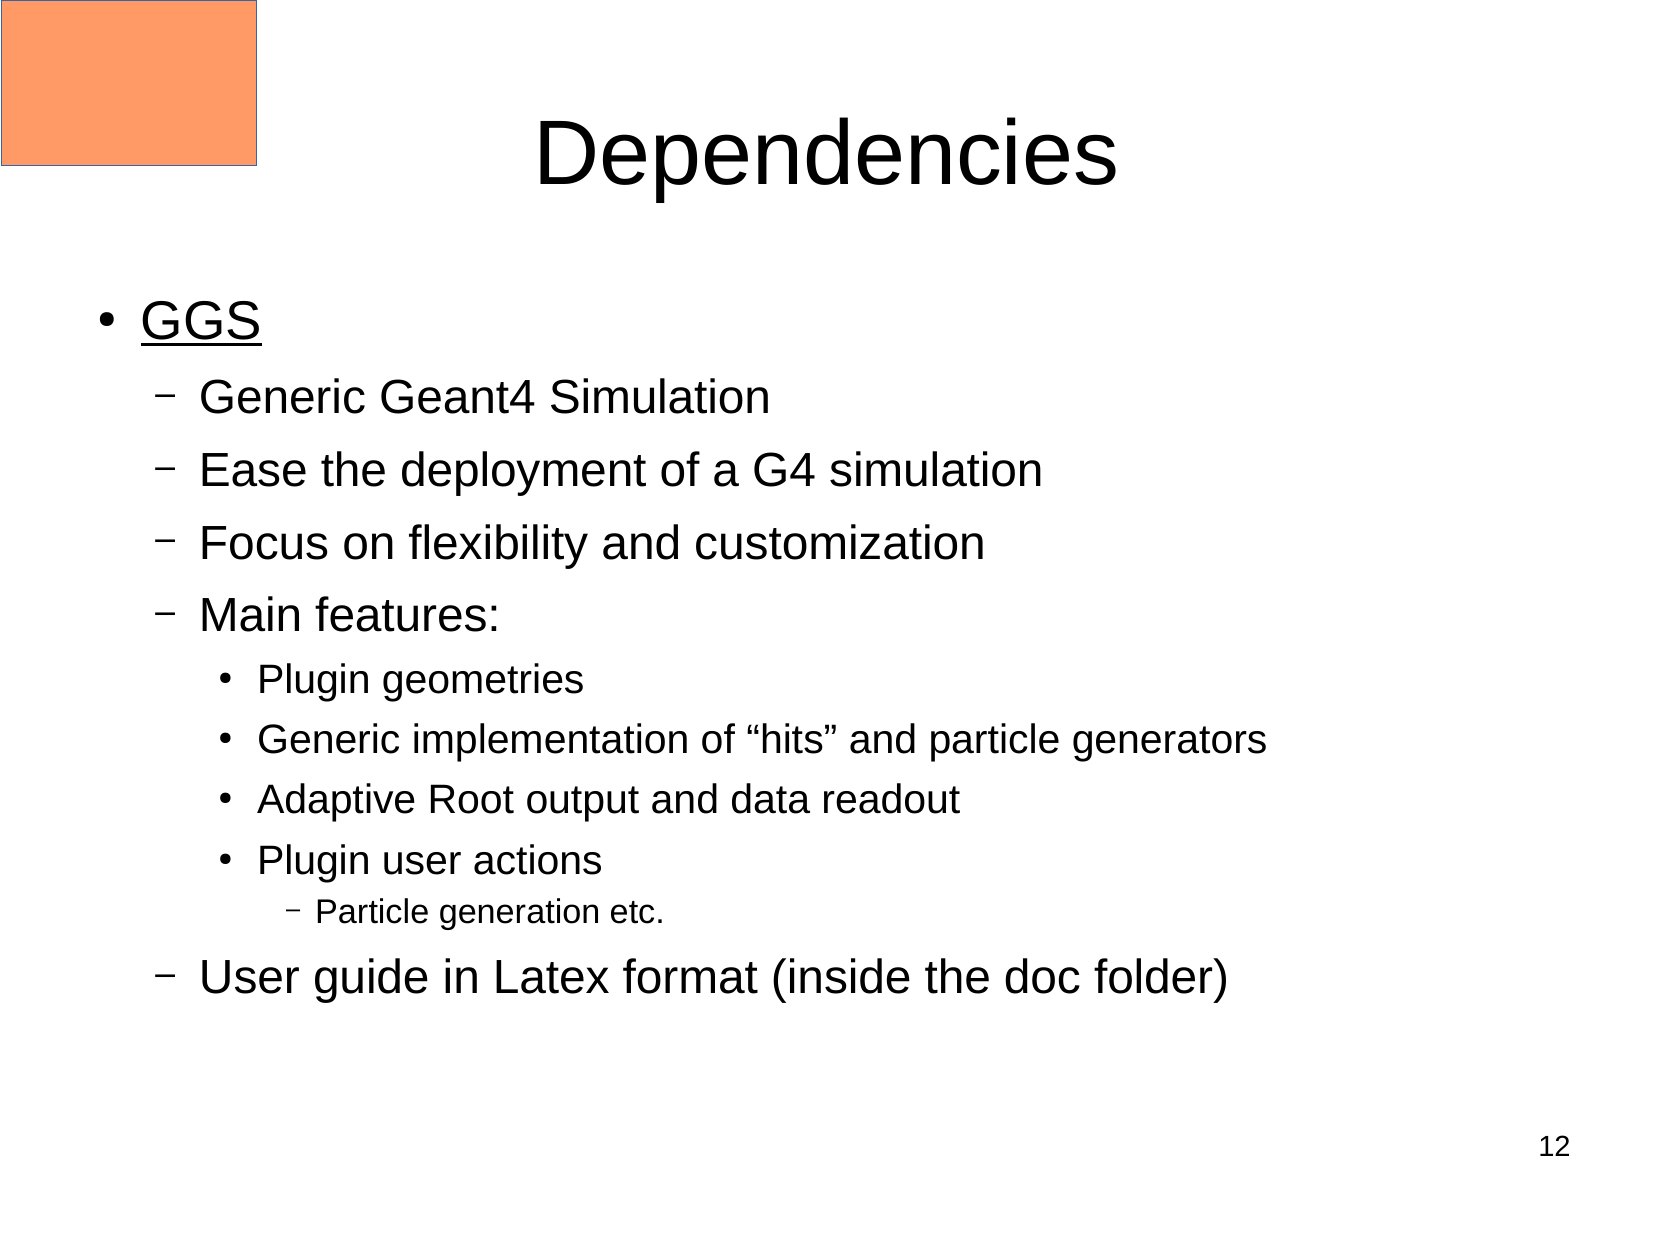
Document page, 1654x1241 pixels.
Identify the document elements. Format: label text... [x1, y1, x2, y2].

text_box [1, 0, 257, 166]
list GGS Generic Geant4 Simulation Ease the deployment of a G4 simulation Focus on flexibility and customization Main features: Plugin geometries Generic implementation of “hits” and particle generators Adaptive Root output and data readout Plugin user actions Particle generation etc. User guide in Latex format (inside the doc folder) [82, 290, 1571, 1010]
title Dependencies [82, 49, 1571, 257]
